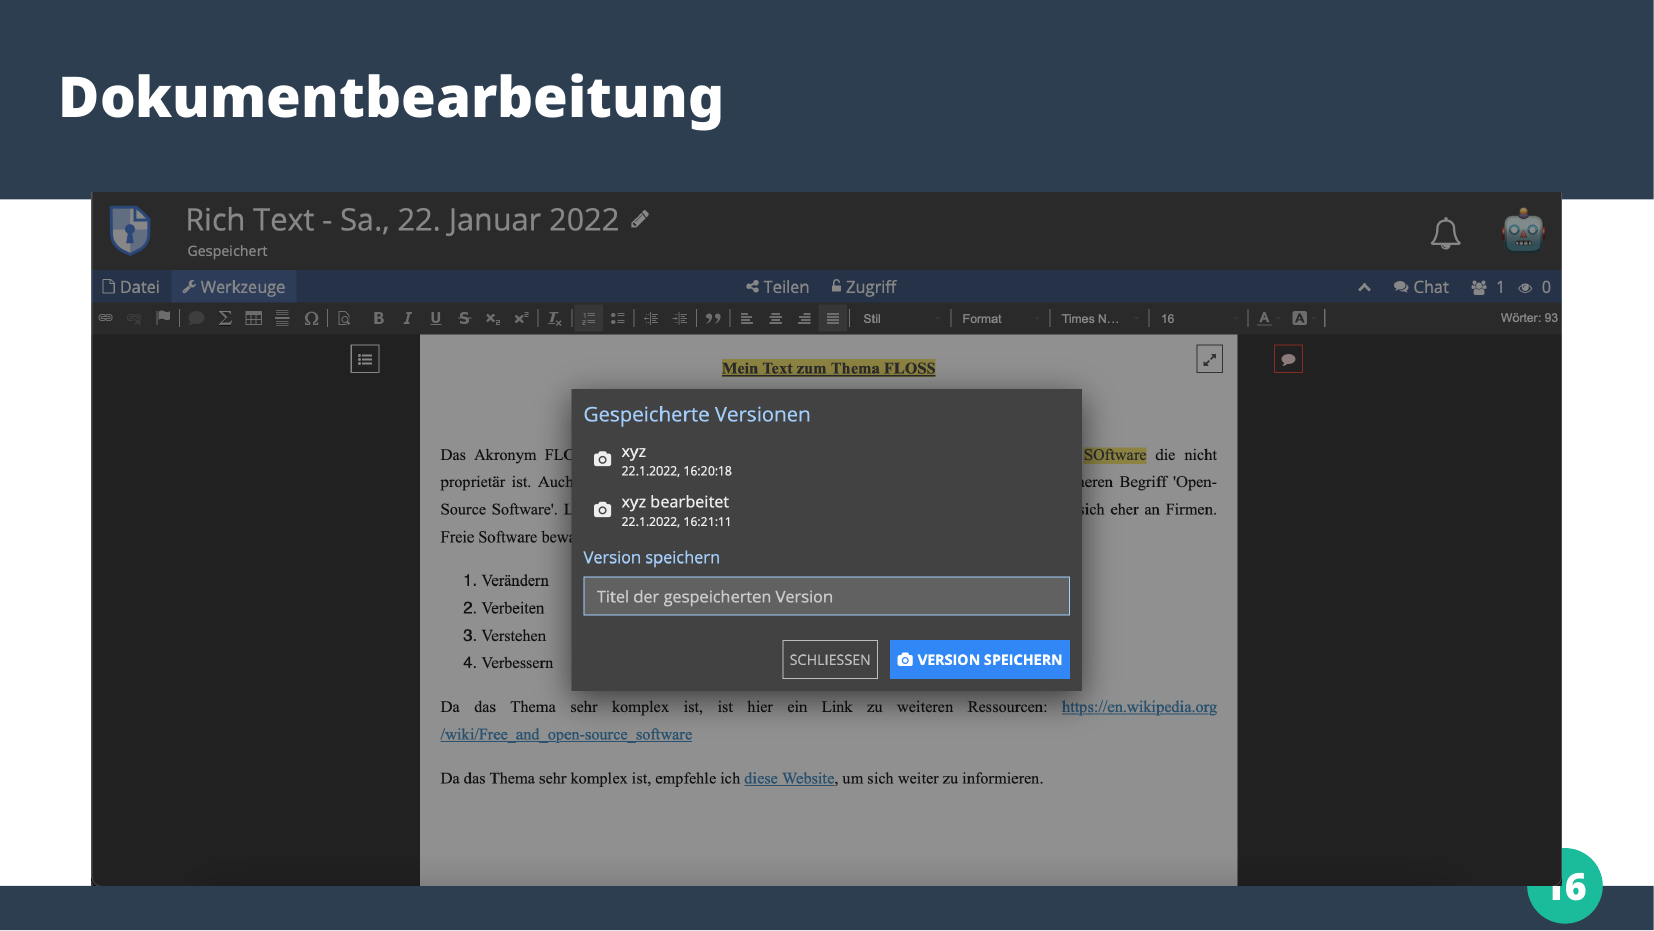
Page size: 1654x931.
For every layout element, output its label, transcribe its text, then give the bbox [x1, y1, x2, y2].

title Dokumentbearbeitung [59, 37, 1595, 155]
picture [91, 192, 1562, 886]
